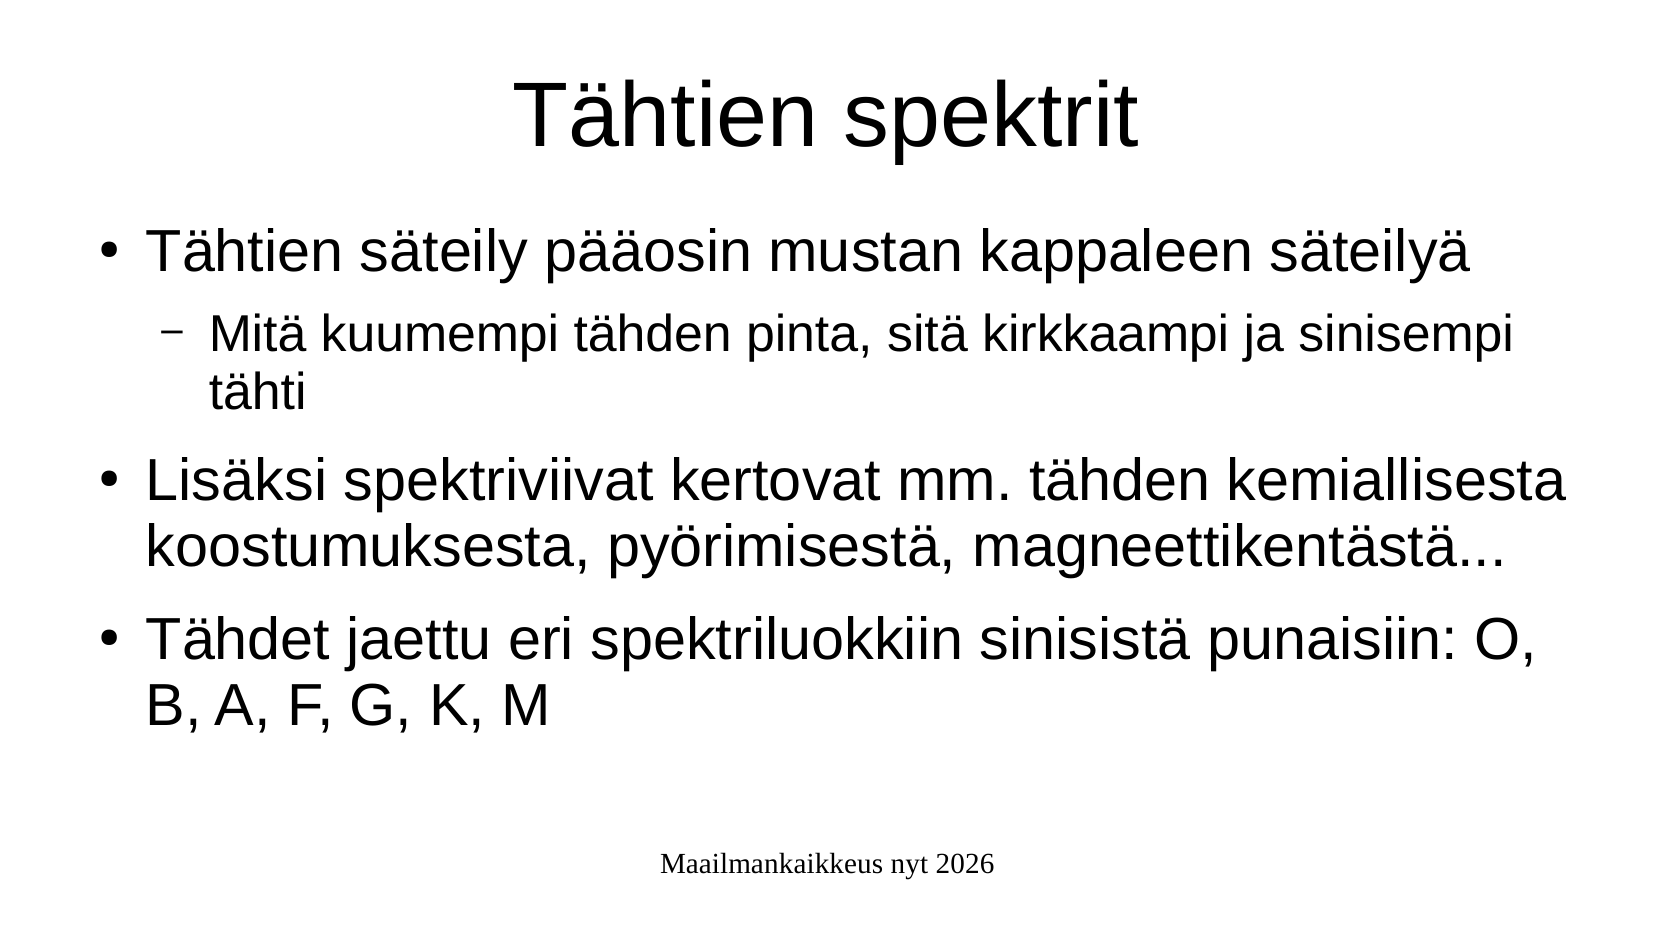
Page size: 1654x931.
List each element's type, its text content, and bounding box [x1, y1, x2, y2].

title Tähtien spektrit [82, 37, 1571, 193]
list Tähtien säteily pääosin mustan kappaleen säteilyä Mitä kuumempi tähden pinta, sitä kirkkaampi ja sinisempi tähti Lisäksi spektriviivat kertovat mm. tähden kemiallisesta koostumuksesta, pyörimisestä, magneettikentästä... Tähdet jaettu eri spektriluokkiin sinisistä punaisiin: O, B, A, F, G, K, M [82, 217, 1571, 758]
